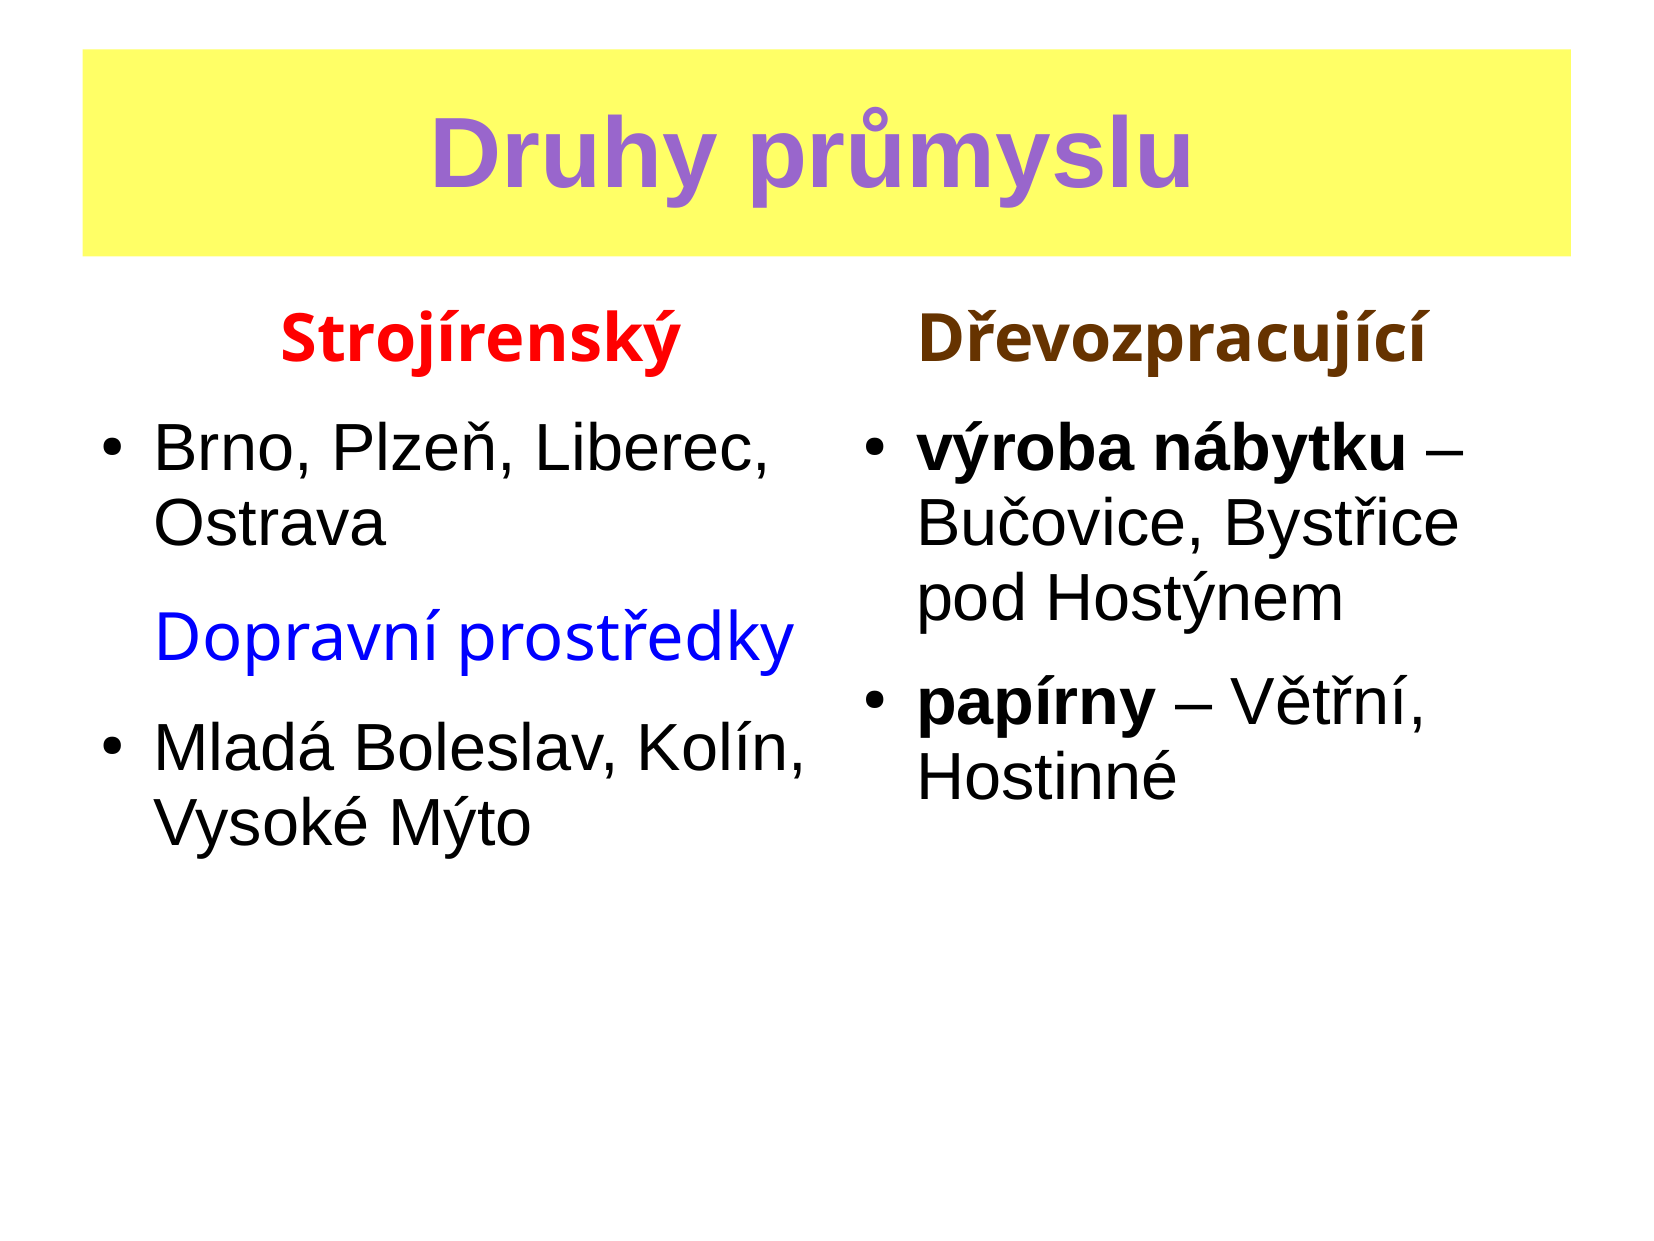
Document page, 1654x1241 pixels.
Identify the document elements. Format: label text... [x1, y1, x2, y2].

title Druhy průmyslu [82, 49, 1571, 257]
list Strojírenský Brno, Plzeň, Liberec, Ostrava Dopravní prostředky Mladá Boleslav, Kolín, Vysoké Mýto [82, 290, 809, 1109]
list Dřevozpracující výroba nábytku – Bučovice, Bystřice pod Hostýnem papírny – Větřní, Hostinné [845, 290, 1572, 1109]
